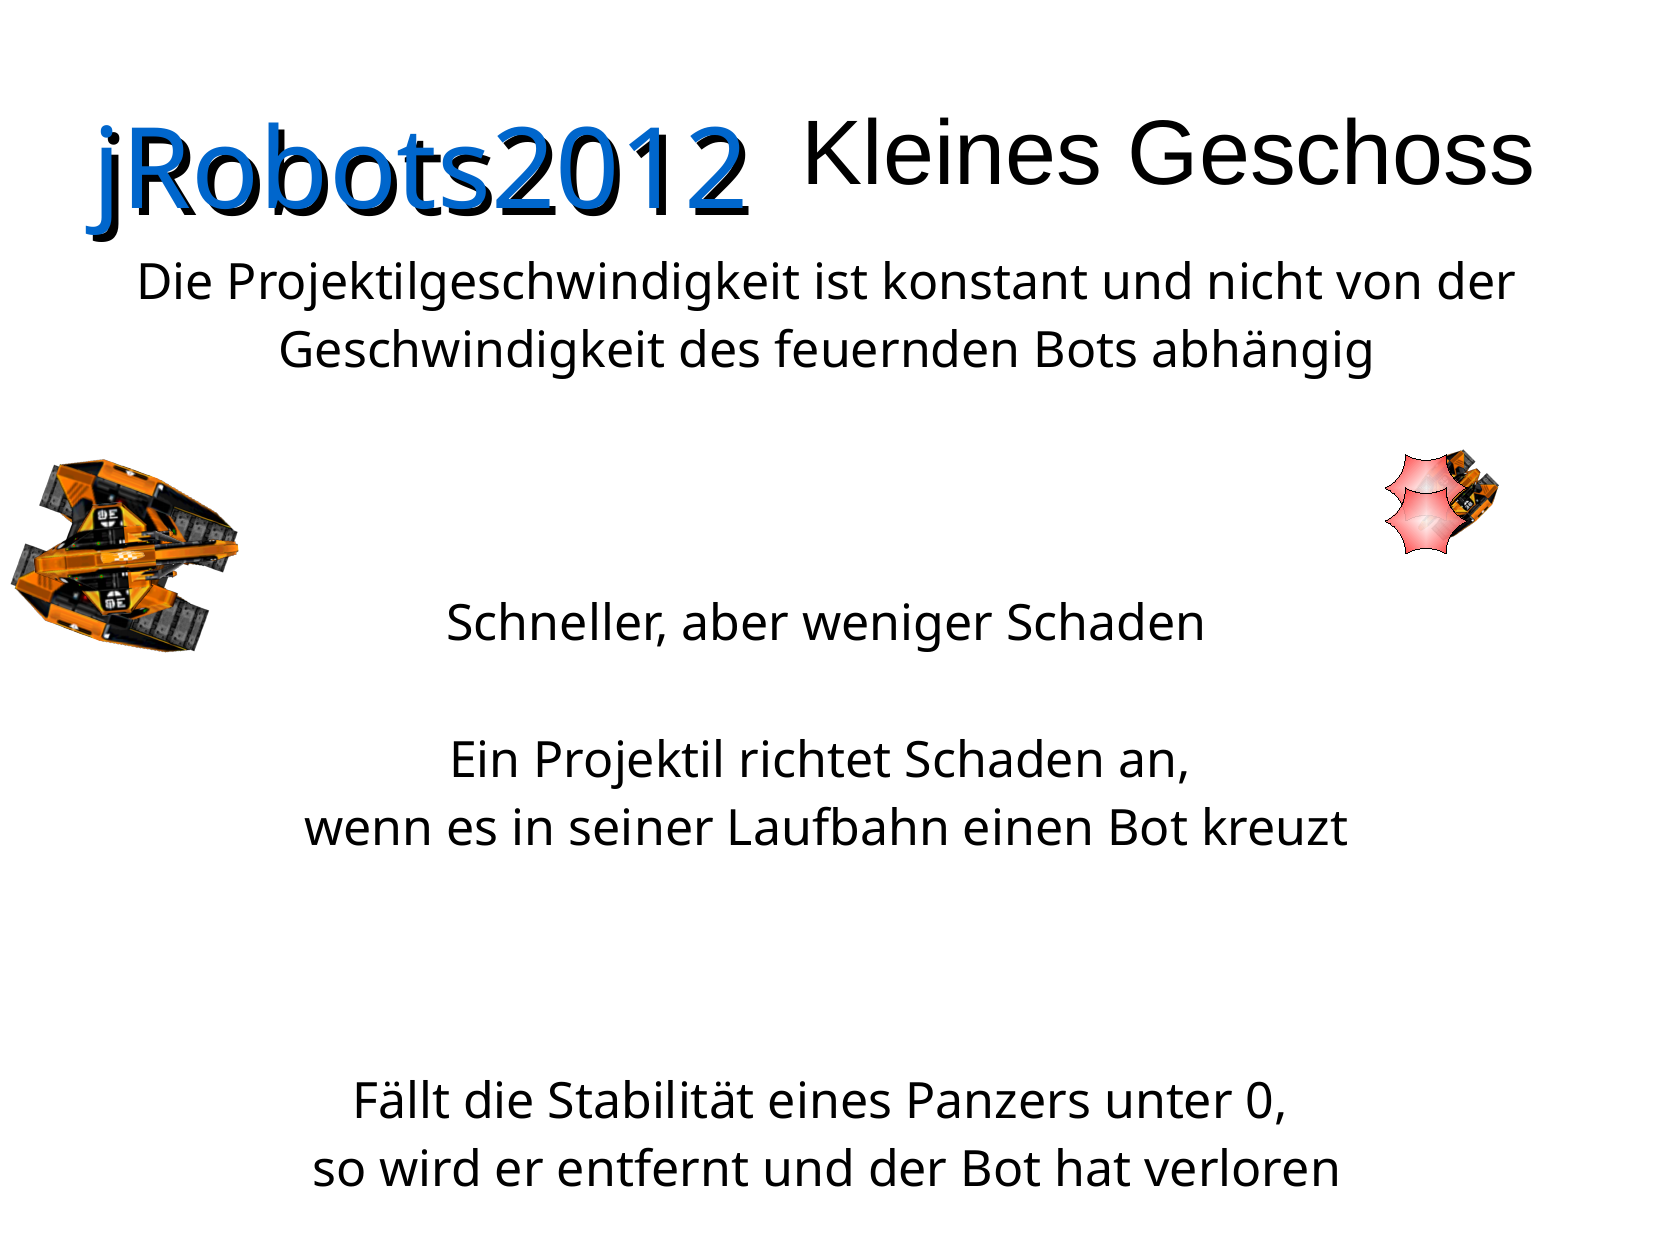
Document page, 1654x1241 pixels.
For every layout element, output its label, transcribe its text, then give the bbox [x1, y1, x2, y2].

text_box [1385, 454, 1468, 554]
subtitle Die Projektilgeschwindigkeit ist konstant und nicht von der Geschwindigkeit des feuernden Bots abhängig Schneller, aber weniger Schaden Ein Projektil richtet Schaden an, wenn es in seiner Laufbahn einen Bot kreuzt Fällt die Stabilität eines Panzers unter 0, so wird er entfernt und der Bot hat verloren [82, 265, 1571, 1182]
picture [1394, 501, 1401, 509]
picture [0, 442, 249, 674]
picture [1446, 442, 1506, 551]
title Kleines Geschoss [767, 49, 1571, 257]
